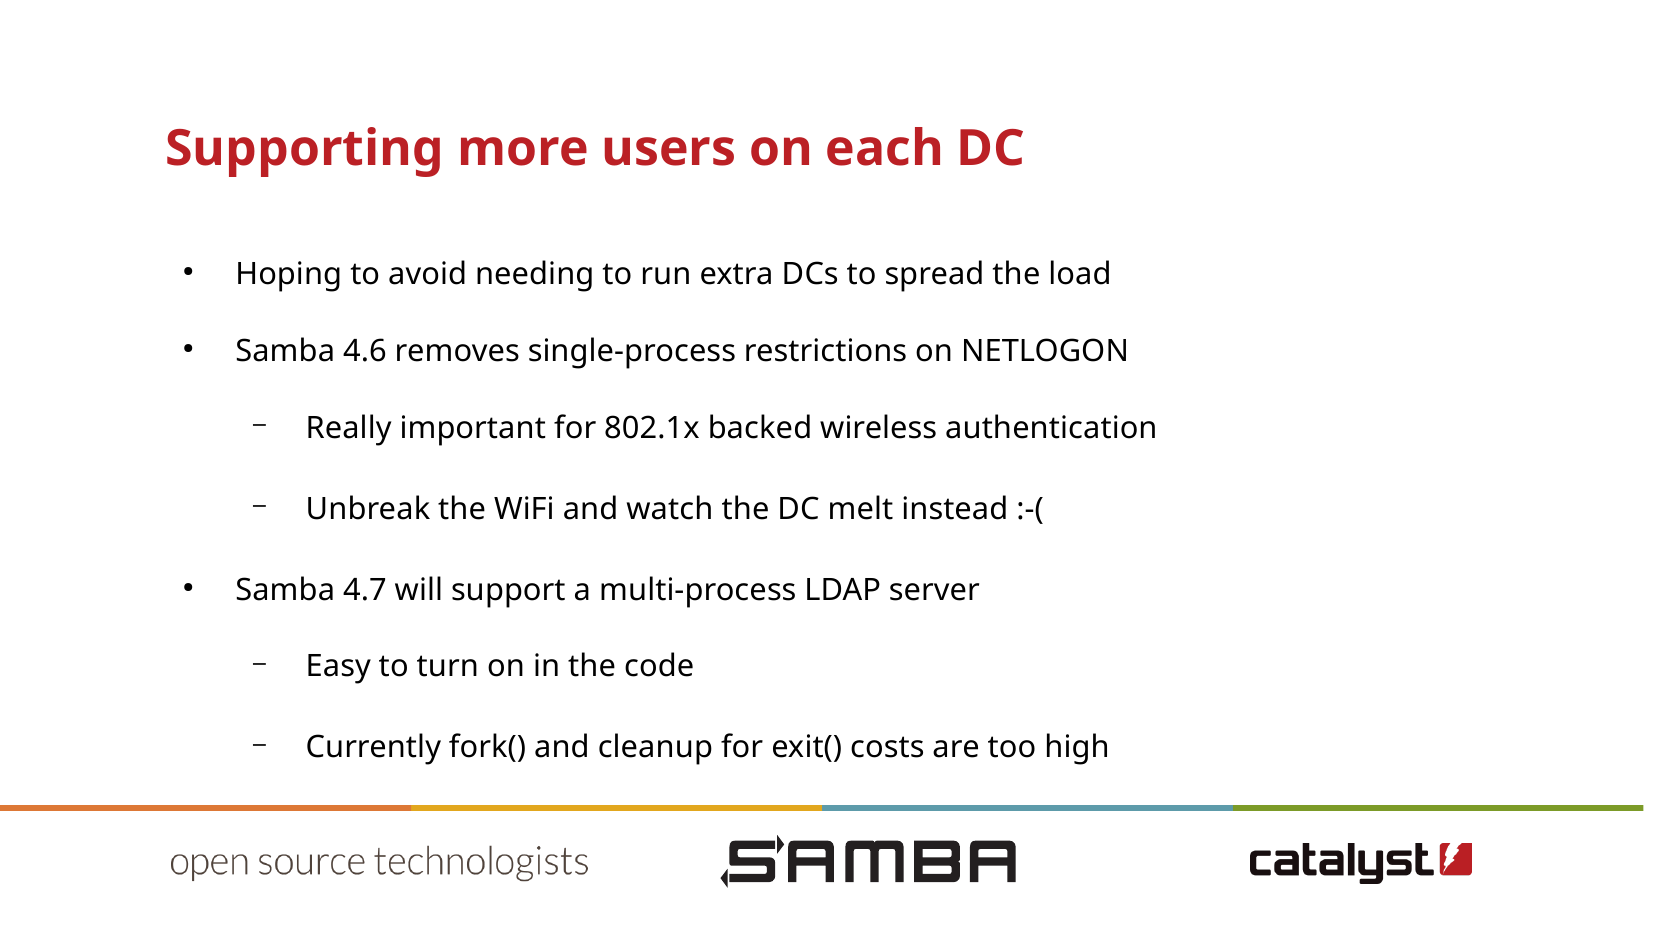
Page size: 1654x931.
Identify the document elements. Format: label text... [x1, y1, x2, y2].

picture [0, 805, 1644, 884]
title Supporting more users on each DC [165, 68, 1489, 224]
list Hoping to avoid needing to run extra DCs to spread the load Samba 4.6 removes single-process restrictions on NETLOGON Really important for 802.1x backed wireless authentication Unbreak the WiFi and watch the DC melt instead :-( Samba 4.7 will support a multi-process LDAP server Easy to turn on in the code Currently fork() and cleanup for exit() costs are too high [165, 230, 1489, 770]
